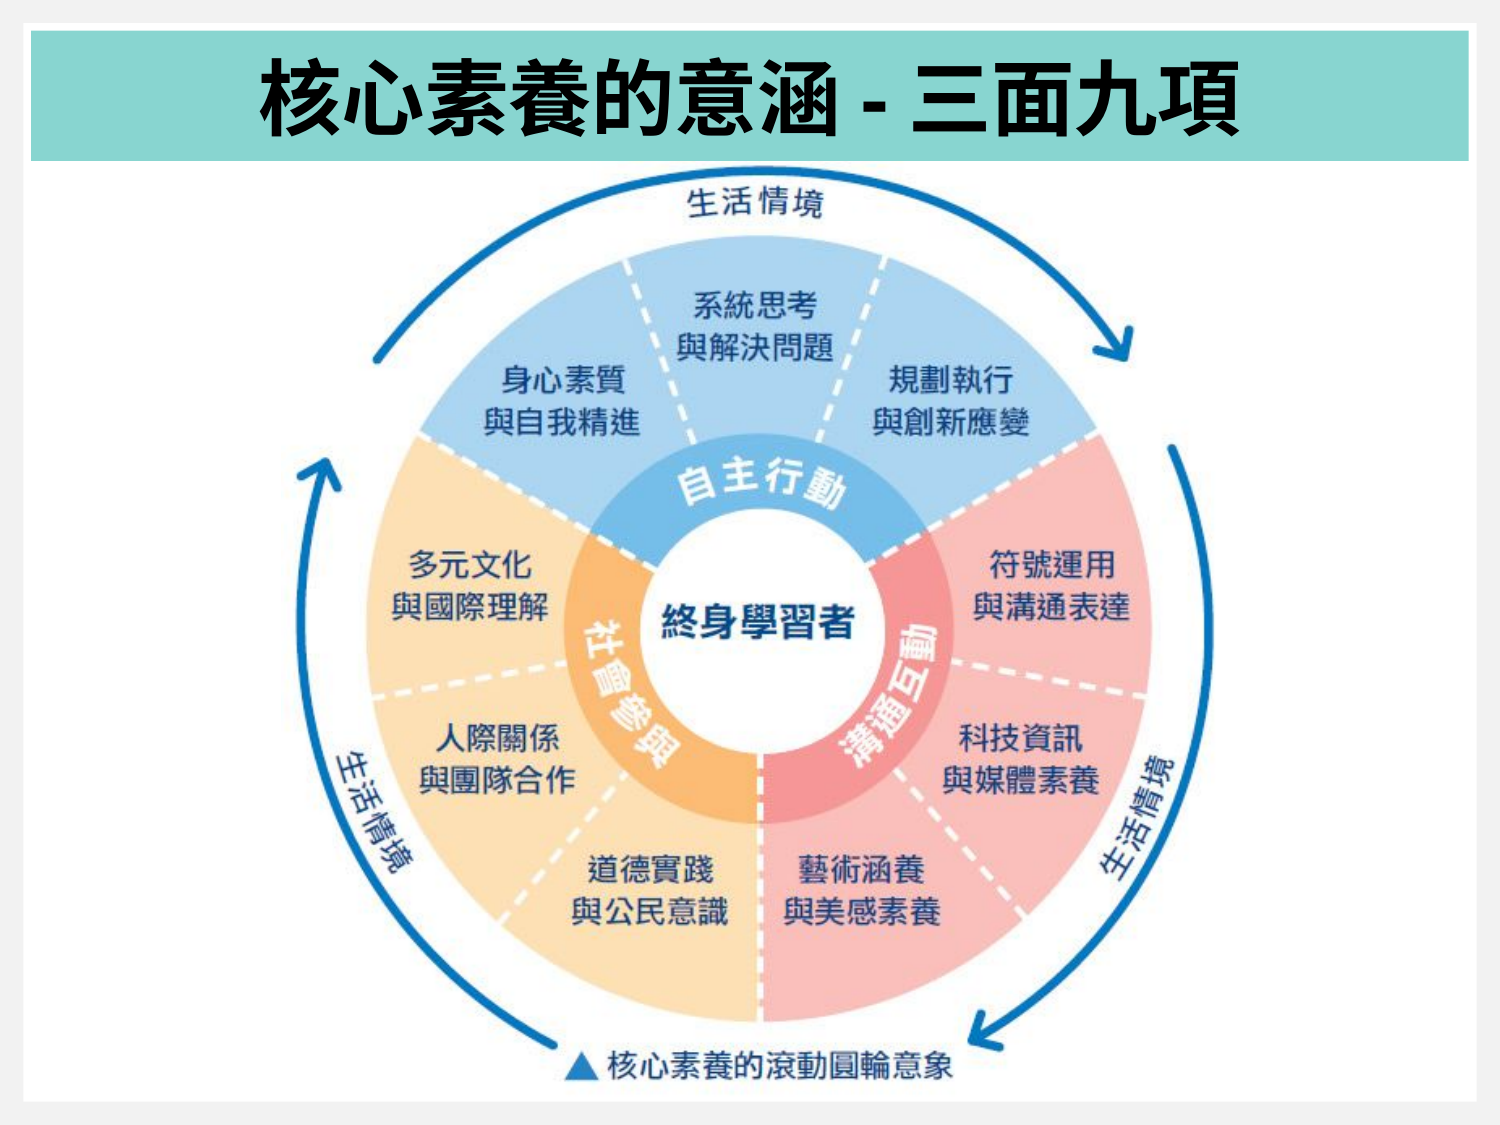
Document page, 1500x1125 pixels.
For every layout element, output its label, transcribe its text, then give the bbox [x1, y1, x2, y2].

picture [281, 161, 1219, 1098]
text_box 核心素養的意涵-三面九項 [31, 30, 1469, 161]
